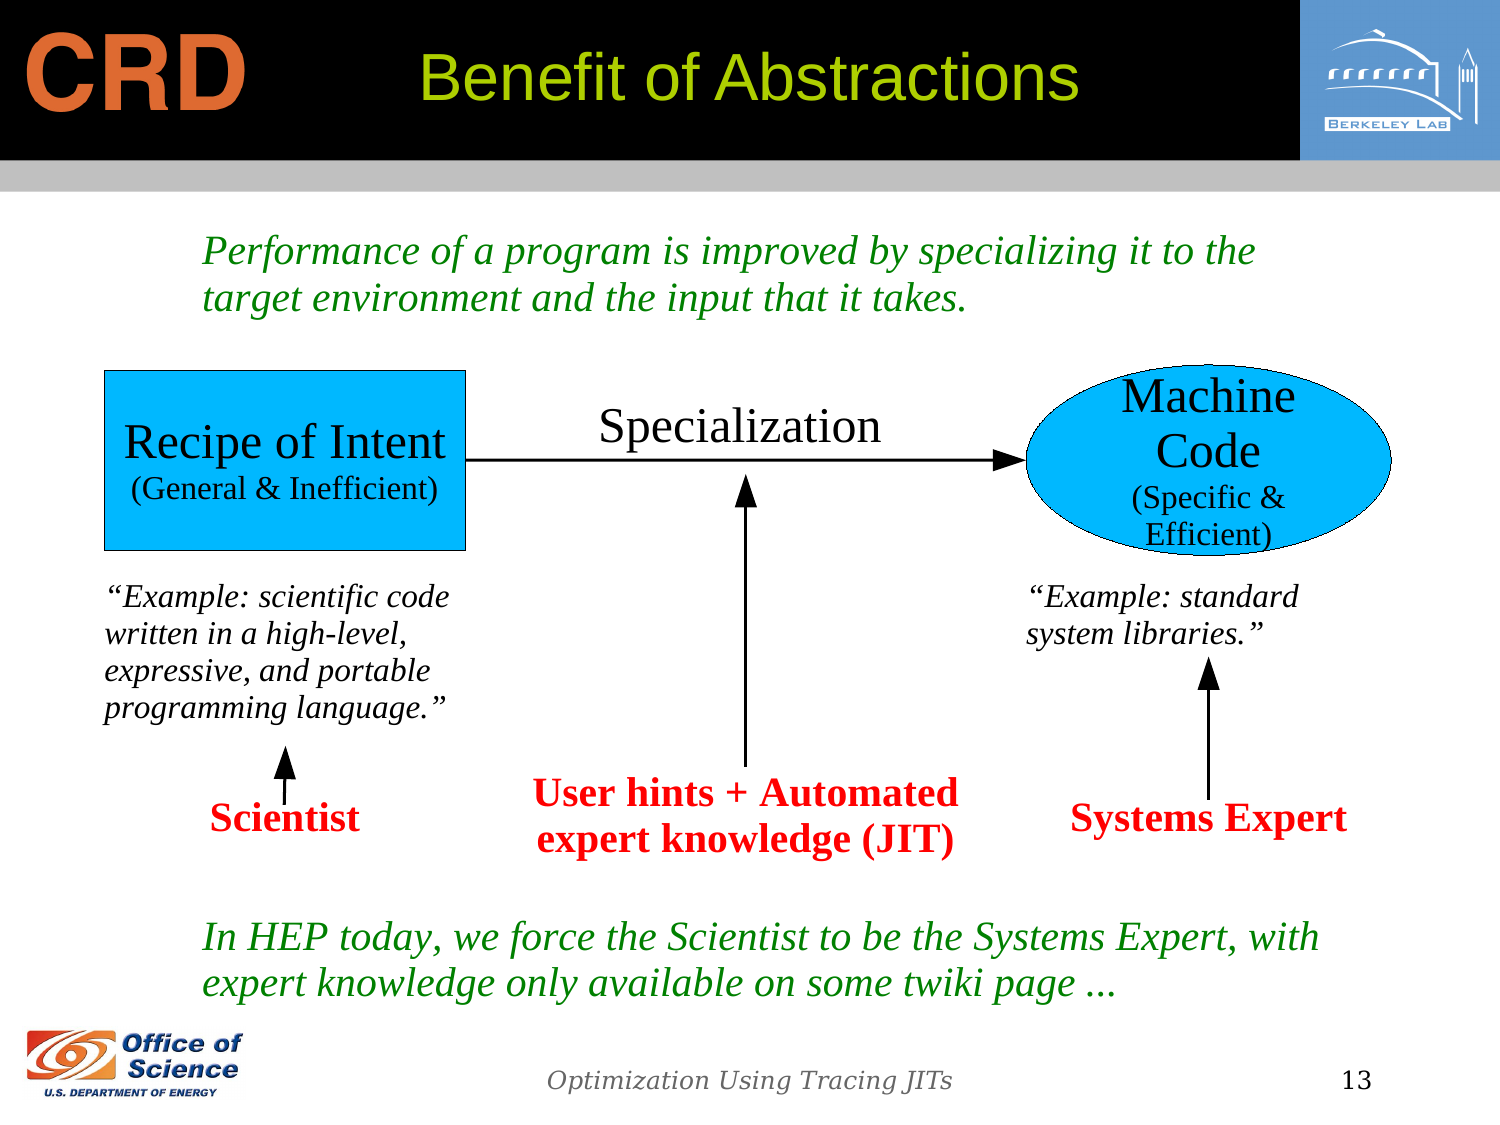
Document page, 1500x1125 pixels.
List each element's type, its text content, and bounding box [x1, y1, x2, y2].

text_box “Example: scientific code written in a high-level, expressive, and portable programming language.” [104, 577, 464, 731]
text_box Performance of a program is improved by specializing it to the target environment and the input that it takes. [202, 227, 1311, 324]
text_box In HEP today, we force the Scientist to be the Systems Expert, with expert knowledge only available on some twiki page ... [202, 913, 1329, 1010]
text_box Machine Code (Specific & Efficient) [1026, 364, 1392, 556]
text_box Recipe of Intent (General & Inefficient) [104, 370, 466, 551]
text_box “Example: standard system libraries.” [1026, 577, 1386, 655]
text_box Scientist [147, 794, 423, 843]
text_box User hints + Automated expert knowledge (JIT) [530, 769, 962, 866]
text_box Systems Expert [1068, 794, 1349, 843]
picture [1300, 0, 1500, 160]
title Benefit of Abstractions [306, 0, 1194, 188]
picture [22, 1026, 246, 1100]
text_box Specialization [598, 397, 894, 456]
picture [0, 0, 266, 149]
